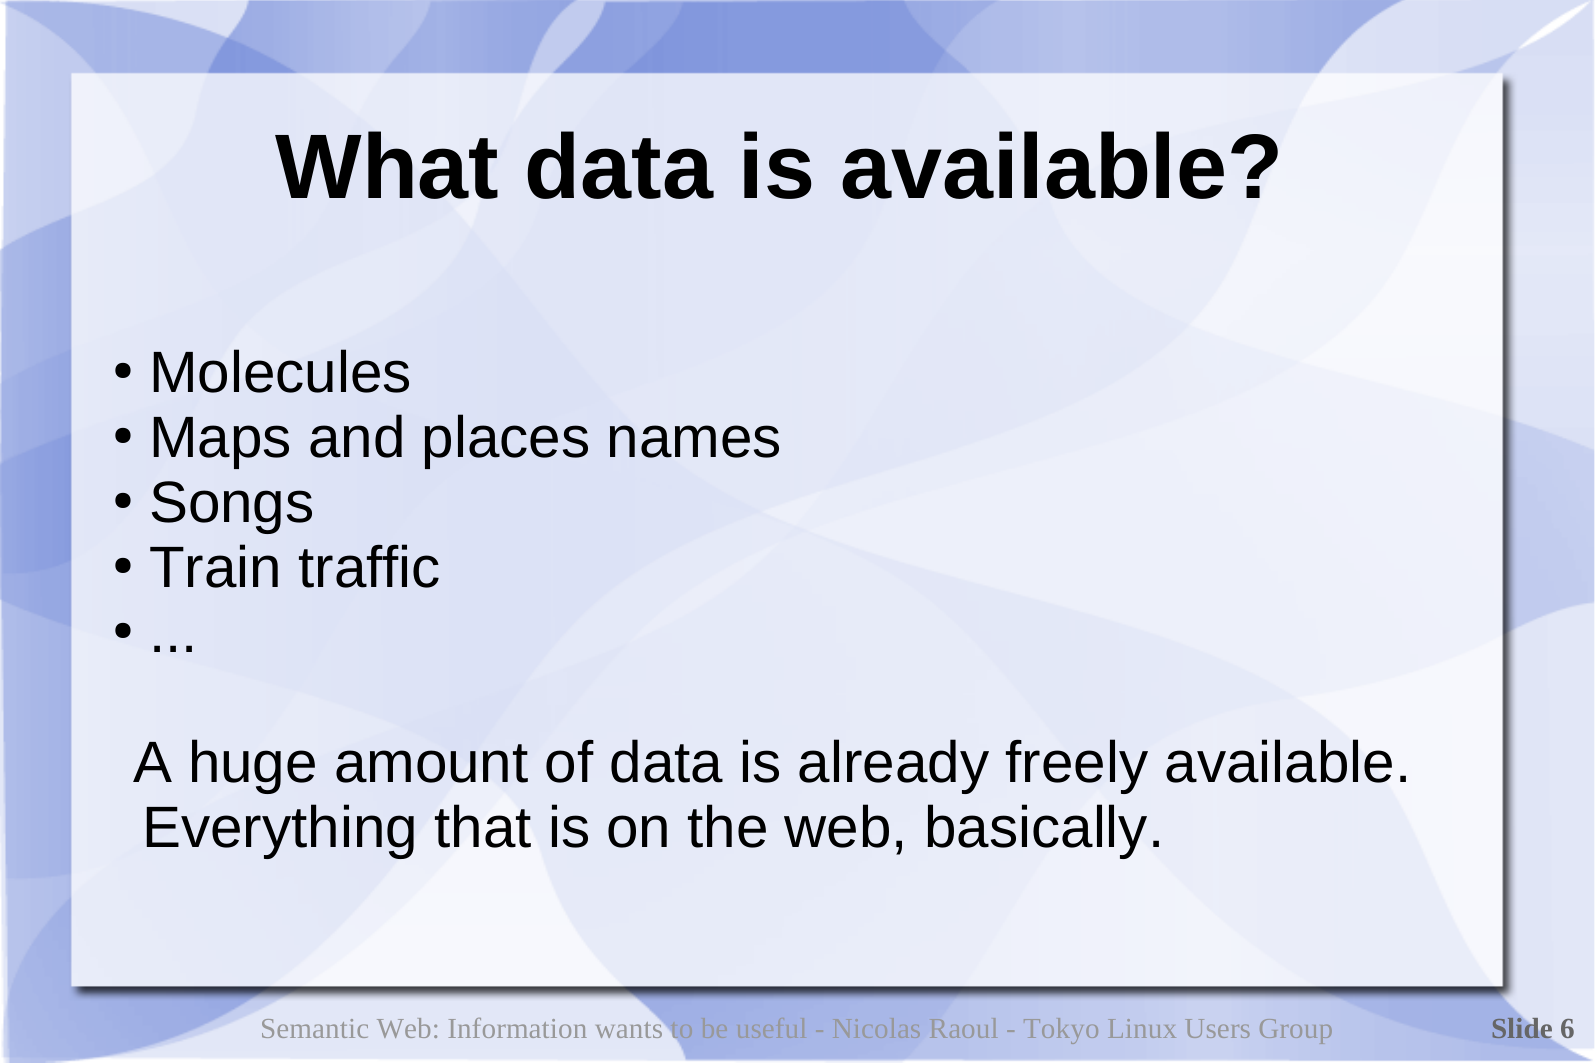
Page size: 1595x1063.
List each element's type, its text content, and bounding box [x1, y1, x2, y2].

picture [0, 0, 1595, 1063]
subtitle Molecules Maps and places names Songs Train traffic ... A huge amount of data is already freely available. Everything that is on the web, basically. [112, 262, 1426, 938]
title What data is available? [79, 77, 1481, 256]
